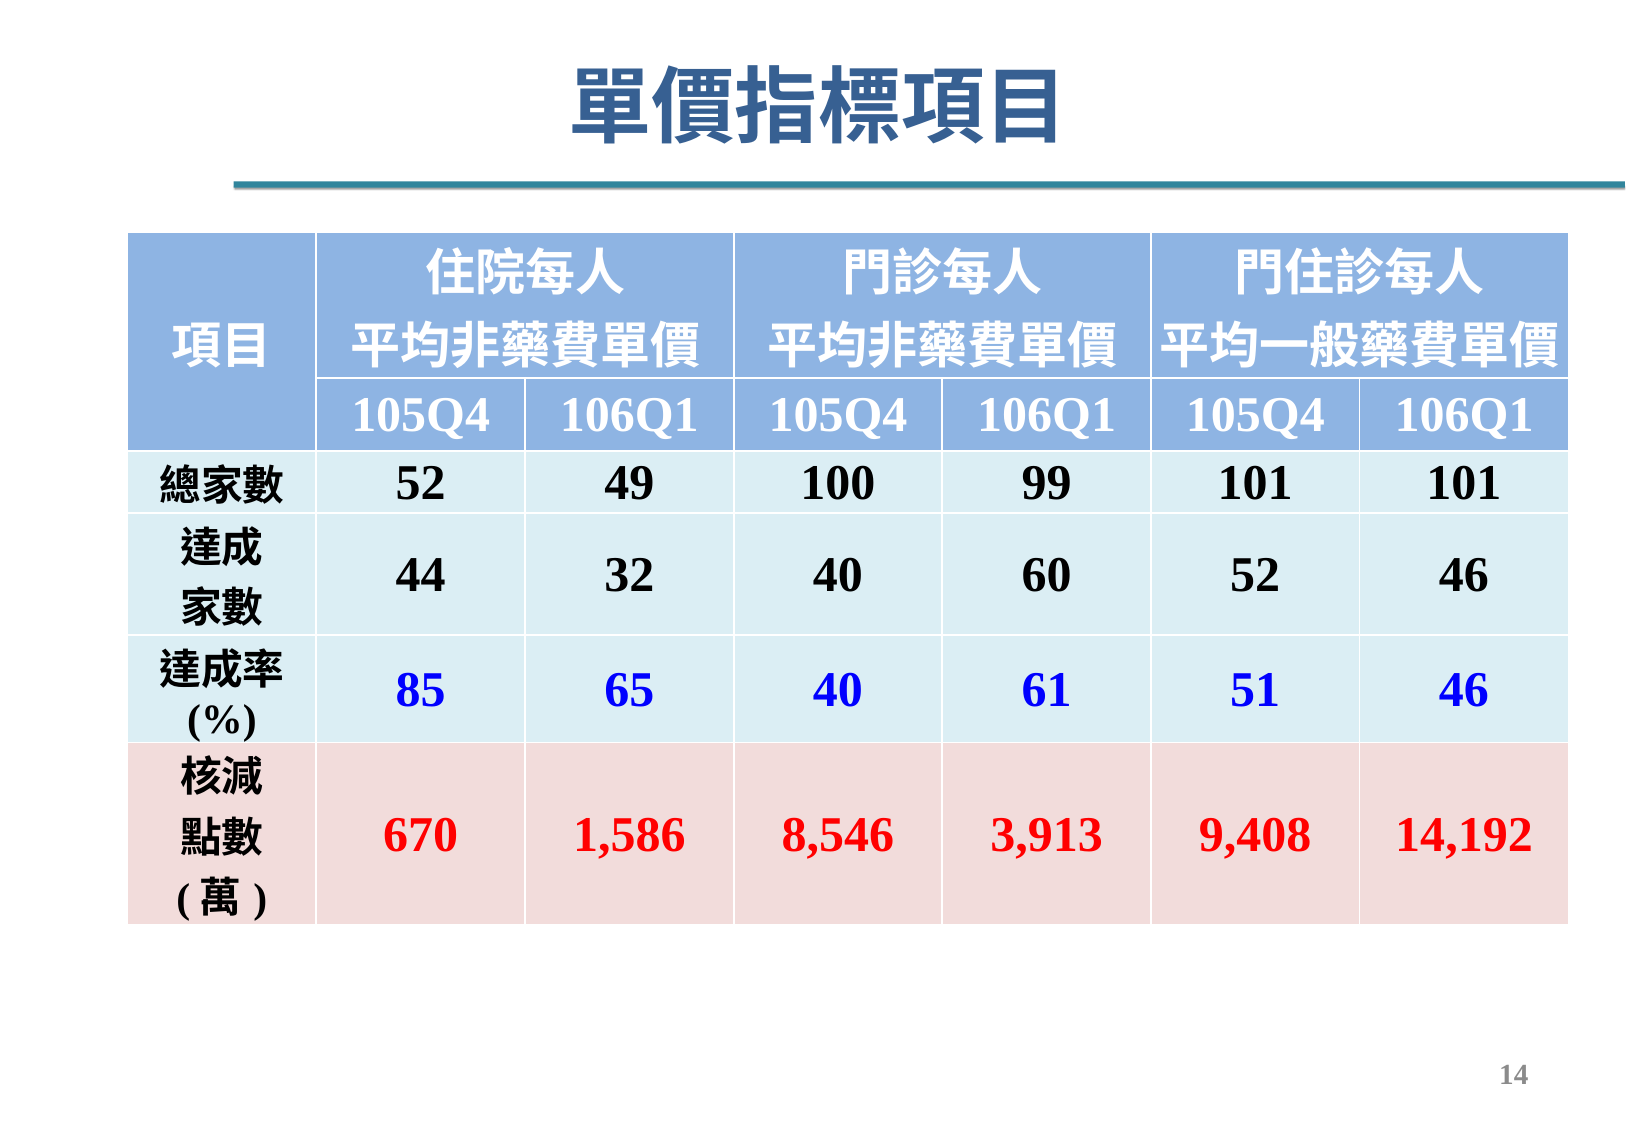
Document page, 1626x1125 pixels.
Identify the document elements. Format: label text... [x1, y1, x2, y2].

table_cell 達成 家數 [128, 514, 315, 634]
table_cell 60 [943, 514, 1150, 634]
table_cell 105Q4 [317, 379, 524, 450]
table_header 門住診每人 平均一般藥費單價 [1152, 233, 1568, 377]
table_header 項目 [128, 233, 315, 450]
table_cell 106Q1 [526, 379, 733, 450]
table_header 門診每人 平均非藥費單價 [735, 233, 1150, 377]
table_cell 85 [317, 636, 524, 742]
table_cell 44 [317, 514, 524, 634]
table_cell 46 [1360, 636, 1568, 742]
table_cell 101 [1360, 452, 1568, 512]
table_cell 40 [735, 636, 941, 742]
table_cell 32 [526, 514, 733, 634]
table_cell 核減 點數 (萬) [128, 743, 315, 924]
table_cell 105Q4 [1152, 379, 1359, 450]
table_cell 8,546 [735, 743, 941, 924]
table_cell 106Q1 [943, 379, 1150, 450]
table_cell 99 [943, 452, 1150, 512]
table_cell 3,913 [943, 743, 1150, 924]
table_cell 101 [1152, 452, 1359, 512]
table_cell 達成率 (%) [128, 636, 315, 742]
table_cell 105Q4 [735, 379, 941, 450]
table_cell 51 [1152, 636, 1359, 742]
table_cell 52 [317, 452, 524, 512]
table_cell 40 [735, 514, 941, 634]
table_cell 46 [1360, 514, 1568, 634]
table_cell 61 [943, 636, 1150, 742]
table_cell 9,408 [1152, 743, 1359, 924]
table_cell 100 [735, 452, 941, 512]
table_cell 總家數 [128, 452, 315, 512]
title 單價指標項目 [80, 27, 1557, 179]
table_cell 65 [526, 636, 733, 742]
table_header 住院每人 平均非藥費單價 [317, 233, 733, 377]
table_cell 1,586 [526, 743, 733, 924]
table_cell 106Q1 [1360, 379, 1568, 450]
table_cell 52 [1152, 514, 1359, 634]
slide_number <編號> [1164, 1042, 1544, 1103]
table_cell 670 [317, 743, 524, 924]
table_cell 14,192 [1360, 743, 1568, 924]
table_cell 49 [526, 452, 733, 512]
